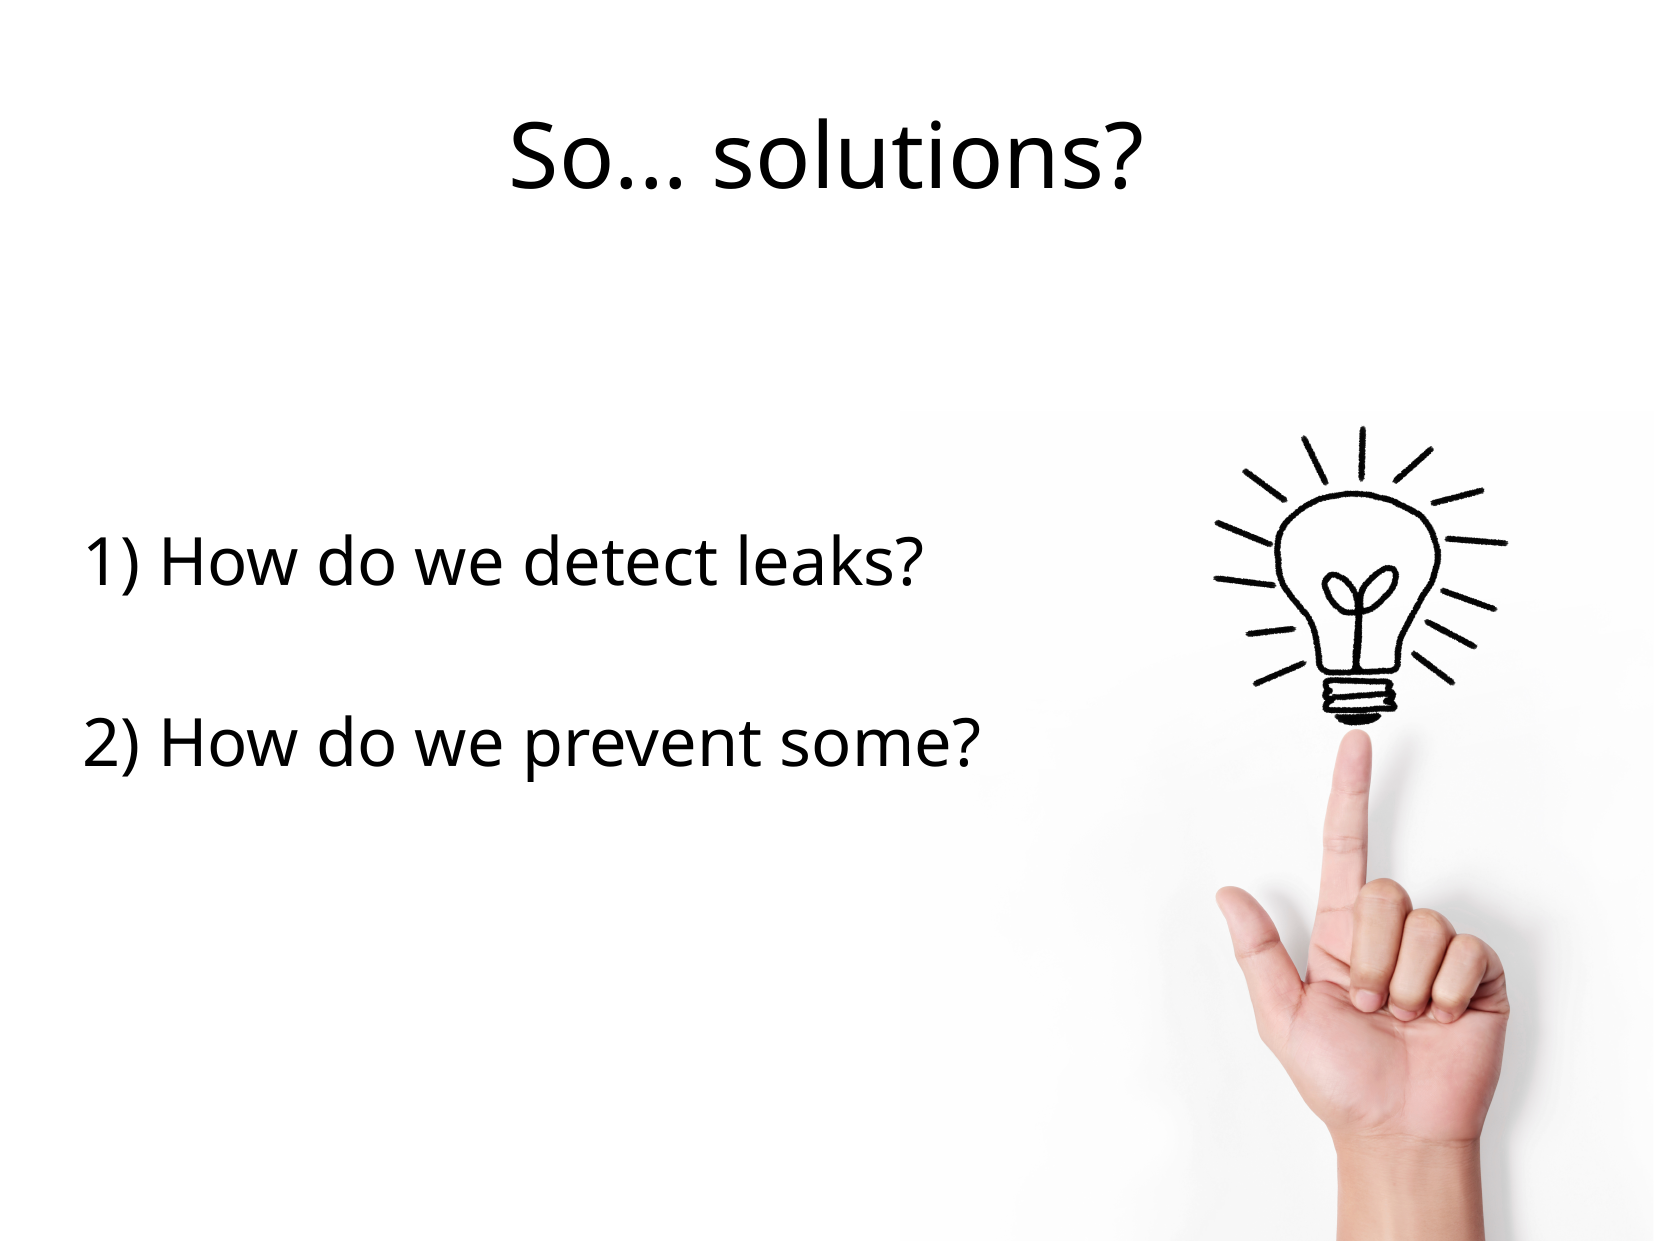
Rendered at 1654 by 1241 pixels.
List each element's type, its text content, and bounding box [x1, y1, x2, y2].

picture [900, 411, 1654, 1241]
title So... solutions? [82, 49, 1571, 257]
subtitle 1) How do we detect leaks? 2) How do we prevent some? [82, 290, 1571, 1010]
